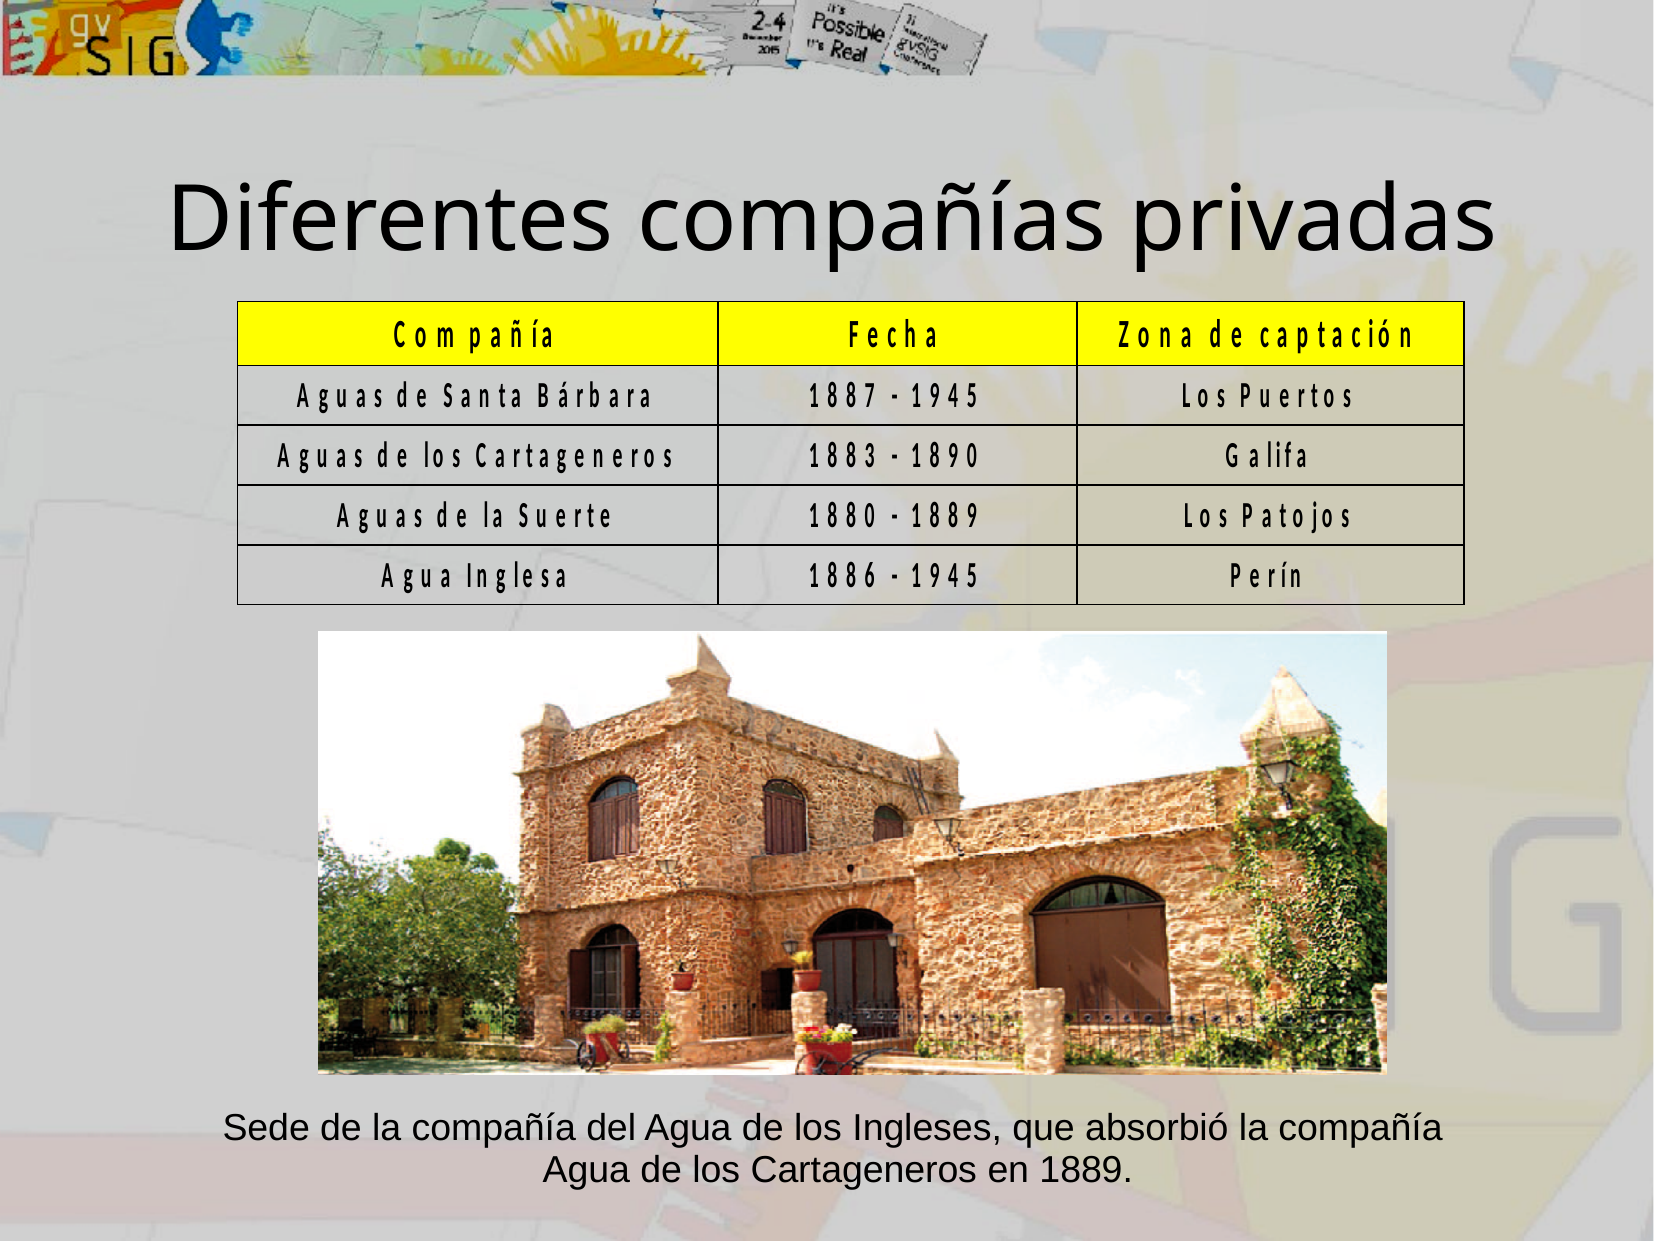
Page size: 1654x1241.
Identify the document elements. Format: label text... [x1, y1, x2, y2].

picture [0, 0, 1654, 1241]
title Diferentes compañías privadas [88, 111, 1577, 319]
